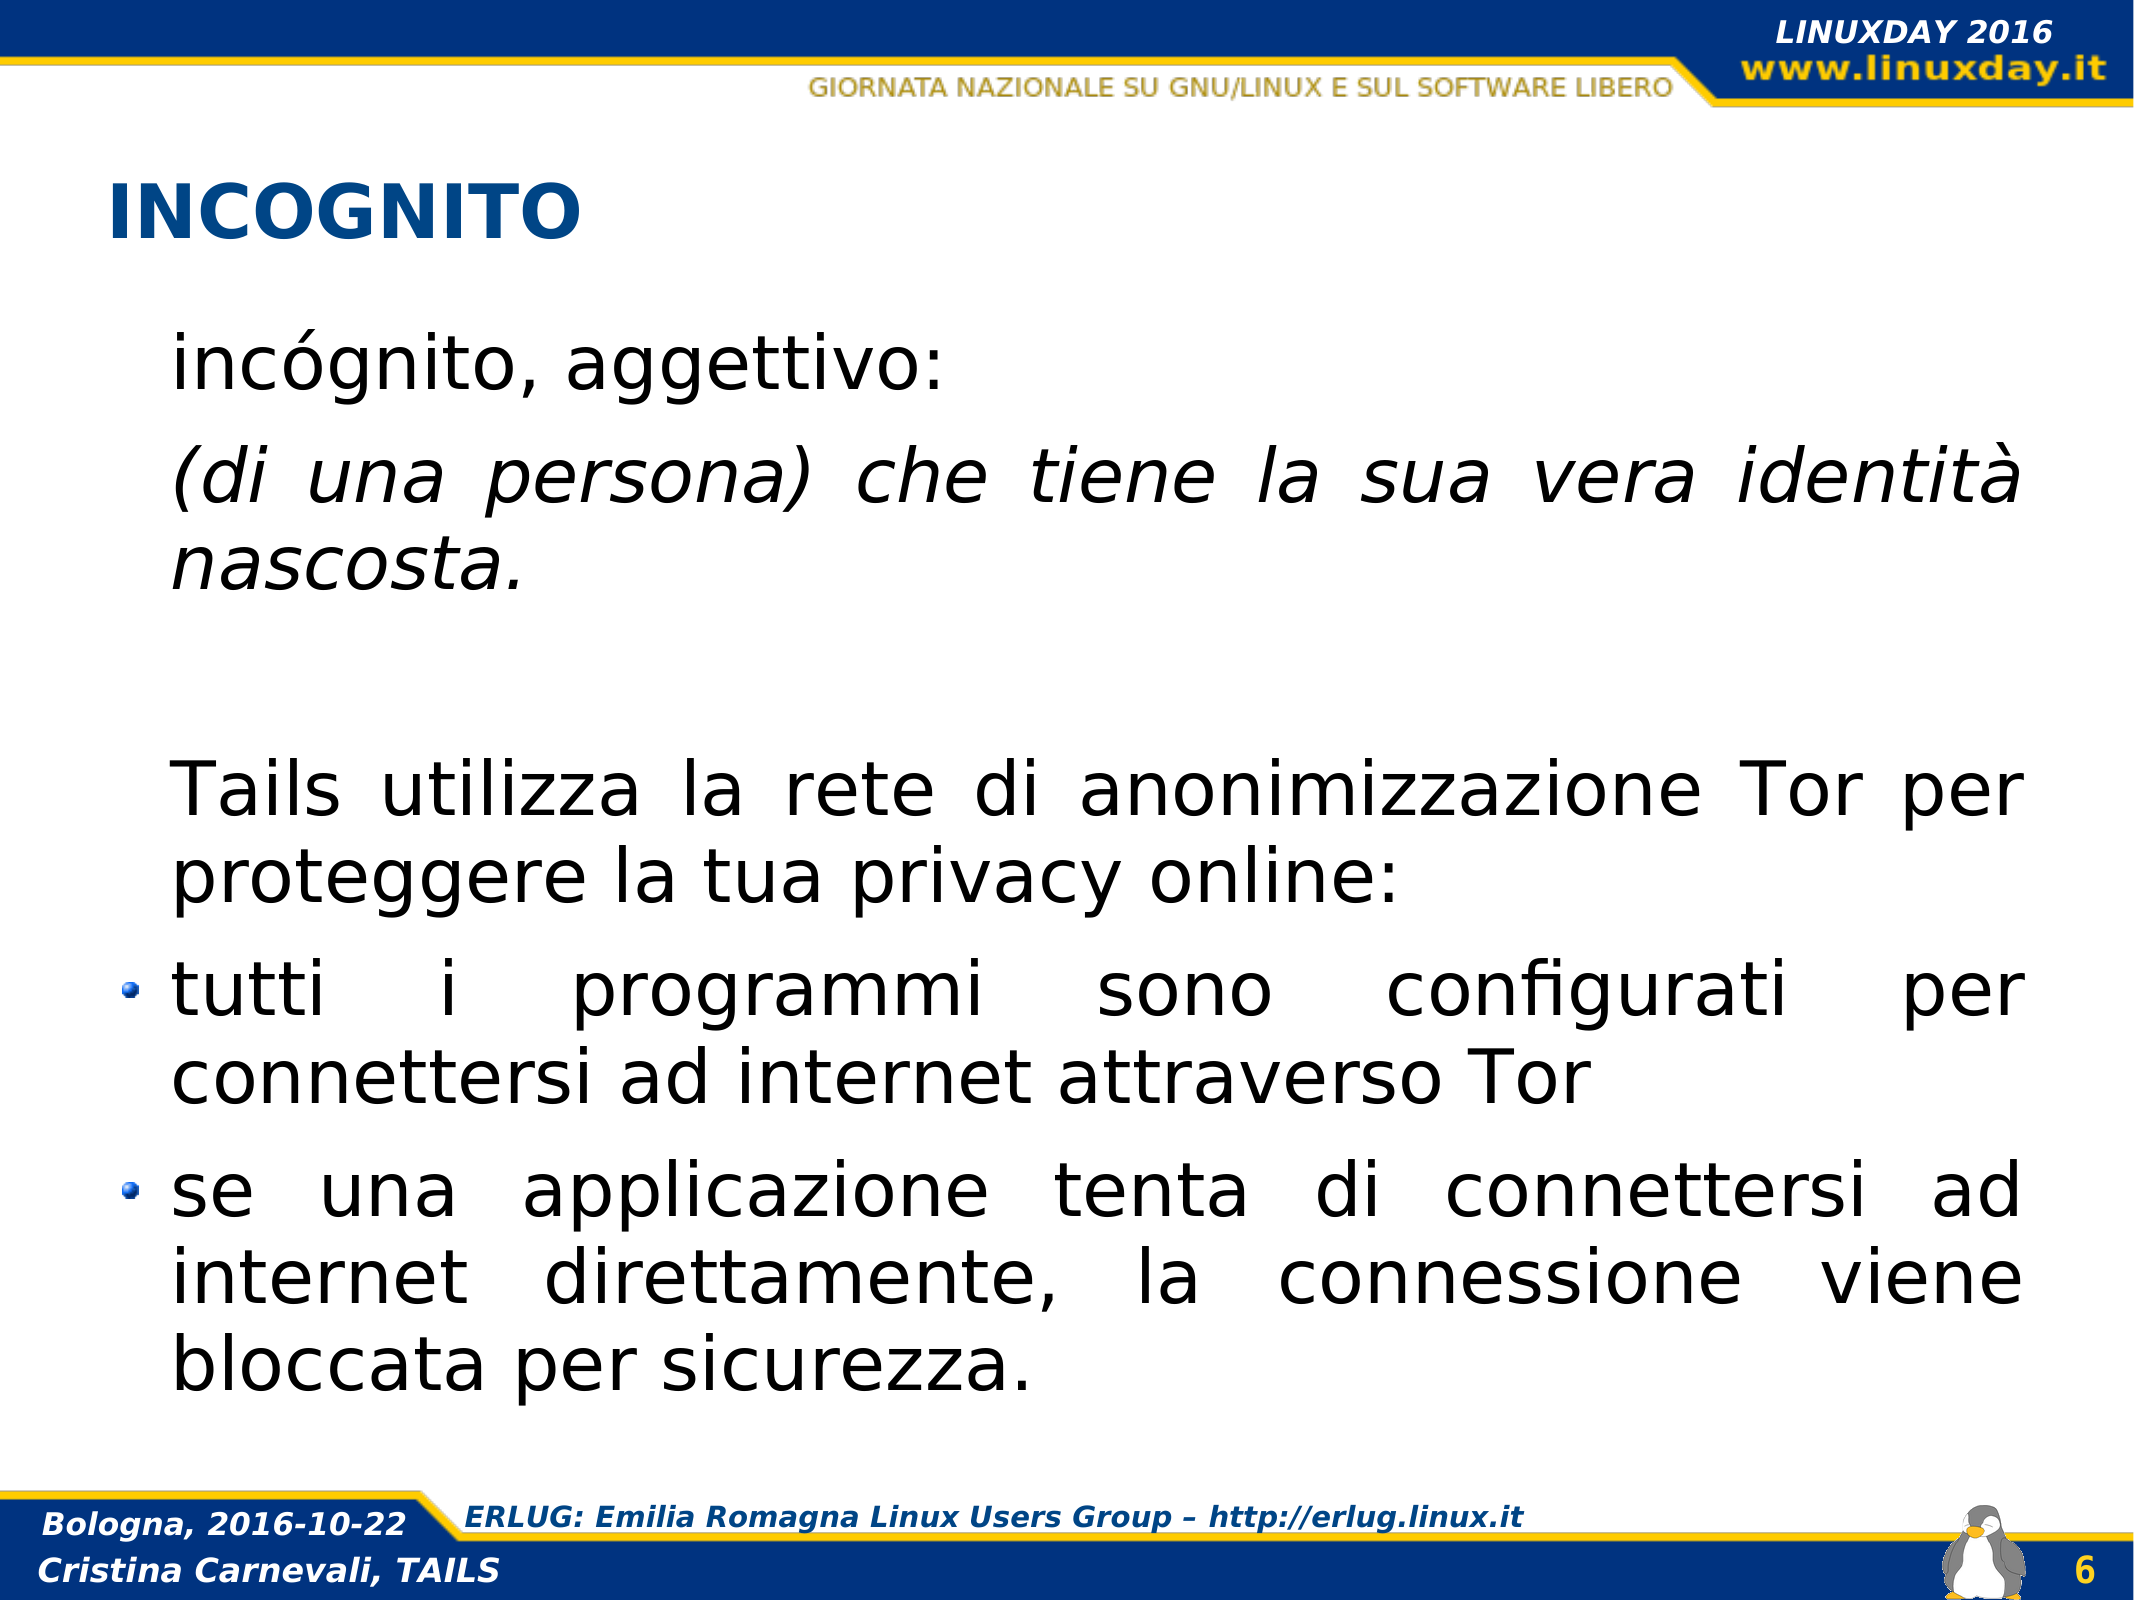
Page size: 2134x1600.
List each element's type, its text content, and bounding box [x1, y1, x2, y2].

list incógnito, aggettivo: (di una persona) che tiene la sua vera identità nascosta. Tails utilizza la rete di anonimizzazione Tor per proteggere la tua privacy online: tutti i programmi sono configurati per connettersi ad internet attraverso Tor se una applicazione tenta di connettersi ad internet direttamente, la connessione viene bloccata per sicurezza. [106, 319, 2027, 1522]
title INCOGNITO [106, 159, 2080, 267]
picture [0, 0, 2134, 1600]
